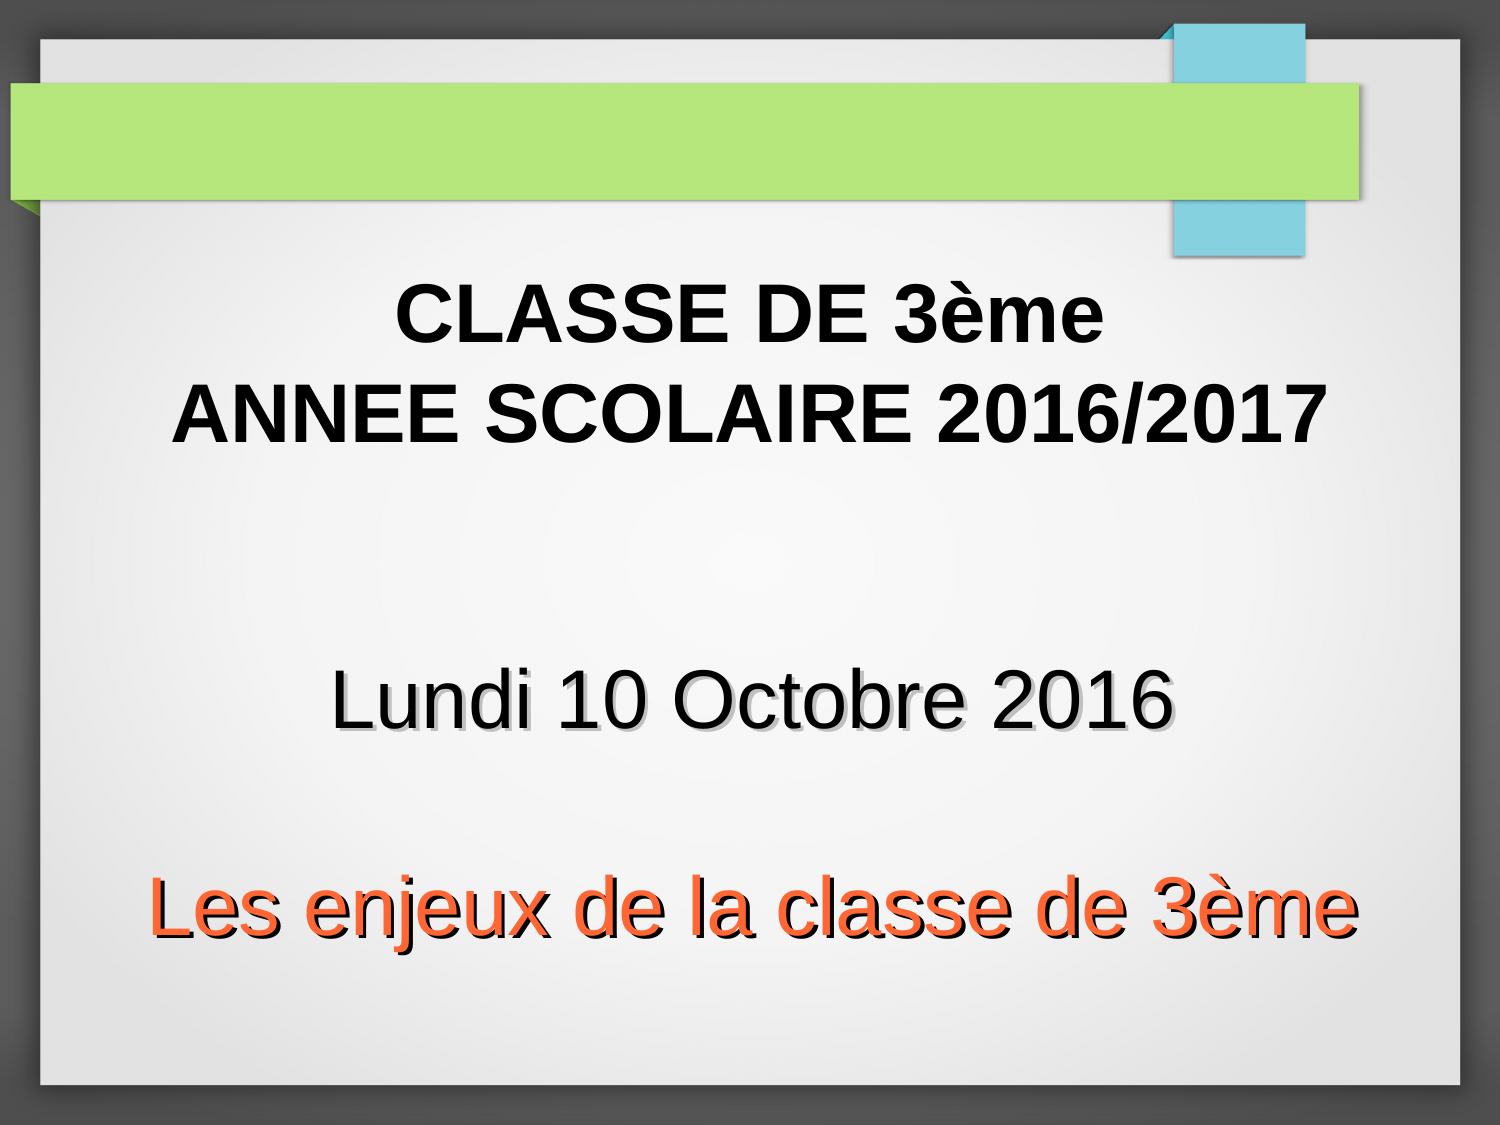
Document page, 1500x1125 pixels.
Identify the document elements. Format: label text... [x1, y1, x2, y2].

text_box Lundi 10 Octobre 2016 Les enjeux de la classe de 3ème [59, 531, 1447, 976]
title CLASSE DE 3ème ANNEE SCOLAIRE 2016/2017 [112, 249, 1388, 467]
picture [0, 0, 1500, 1125]
